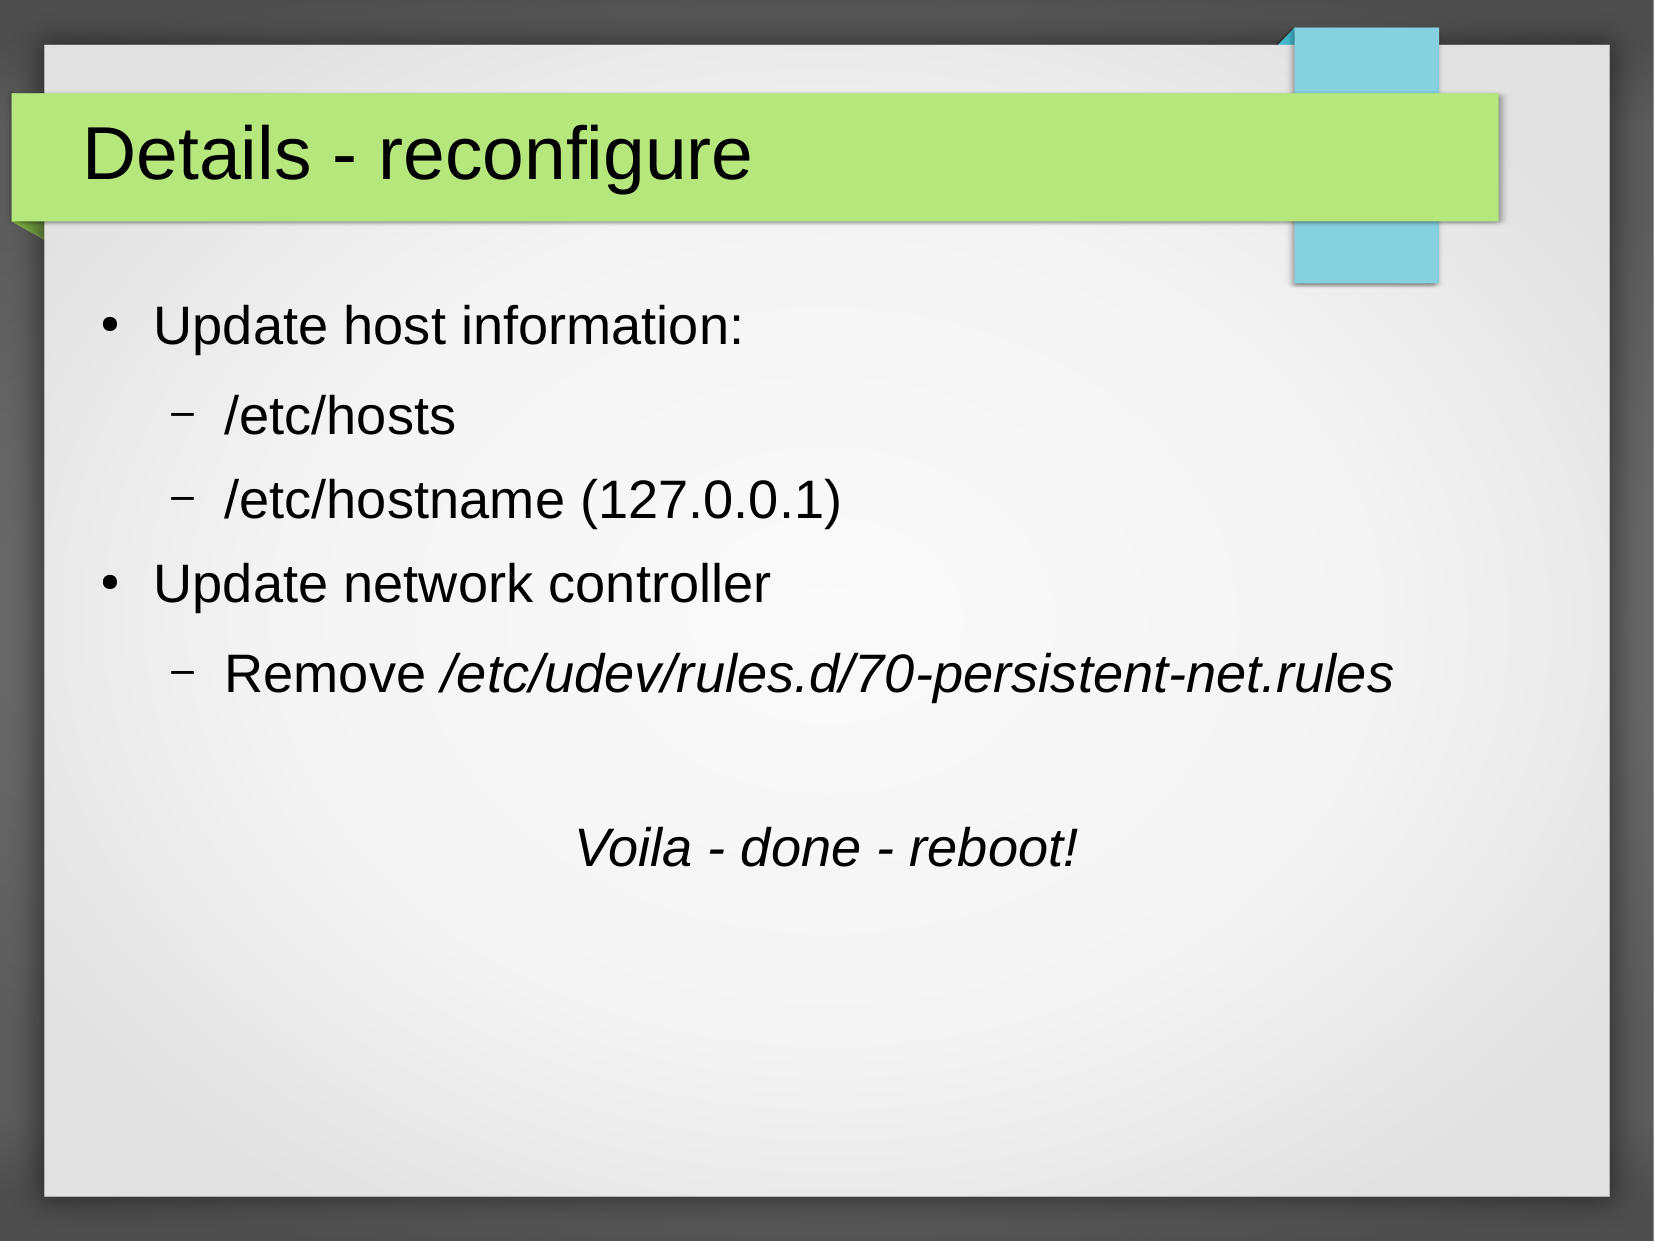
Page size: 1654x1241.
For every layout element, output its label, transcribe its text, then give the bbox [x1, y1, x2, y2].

title Details - reconfigure [82, 94, 1264, 213]
list Update host information: /etc/hosts /etc/hostname (127.0.0.1) Update network controller Remove /etc/udev/rules.d/70-persistent-net.rules Voila - done - reboot! [82, 295, 1571, 1015]
picture [0, 0, 1654, 1241]
